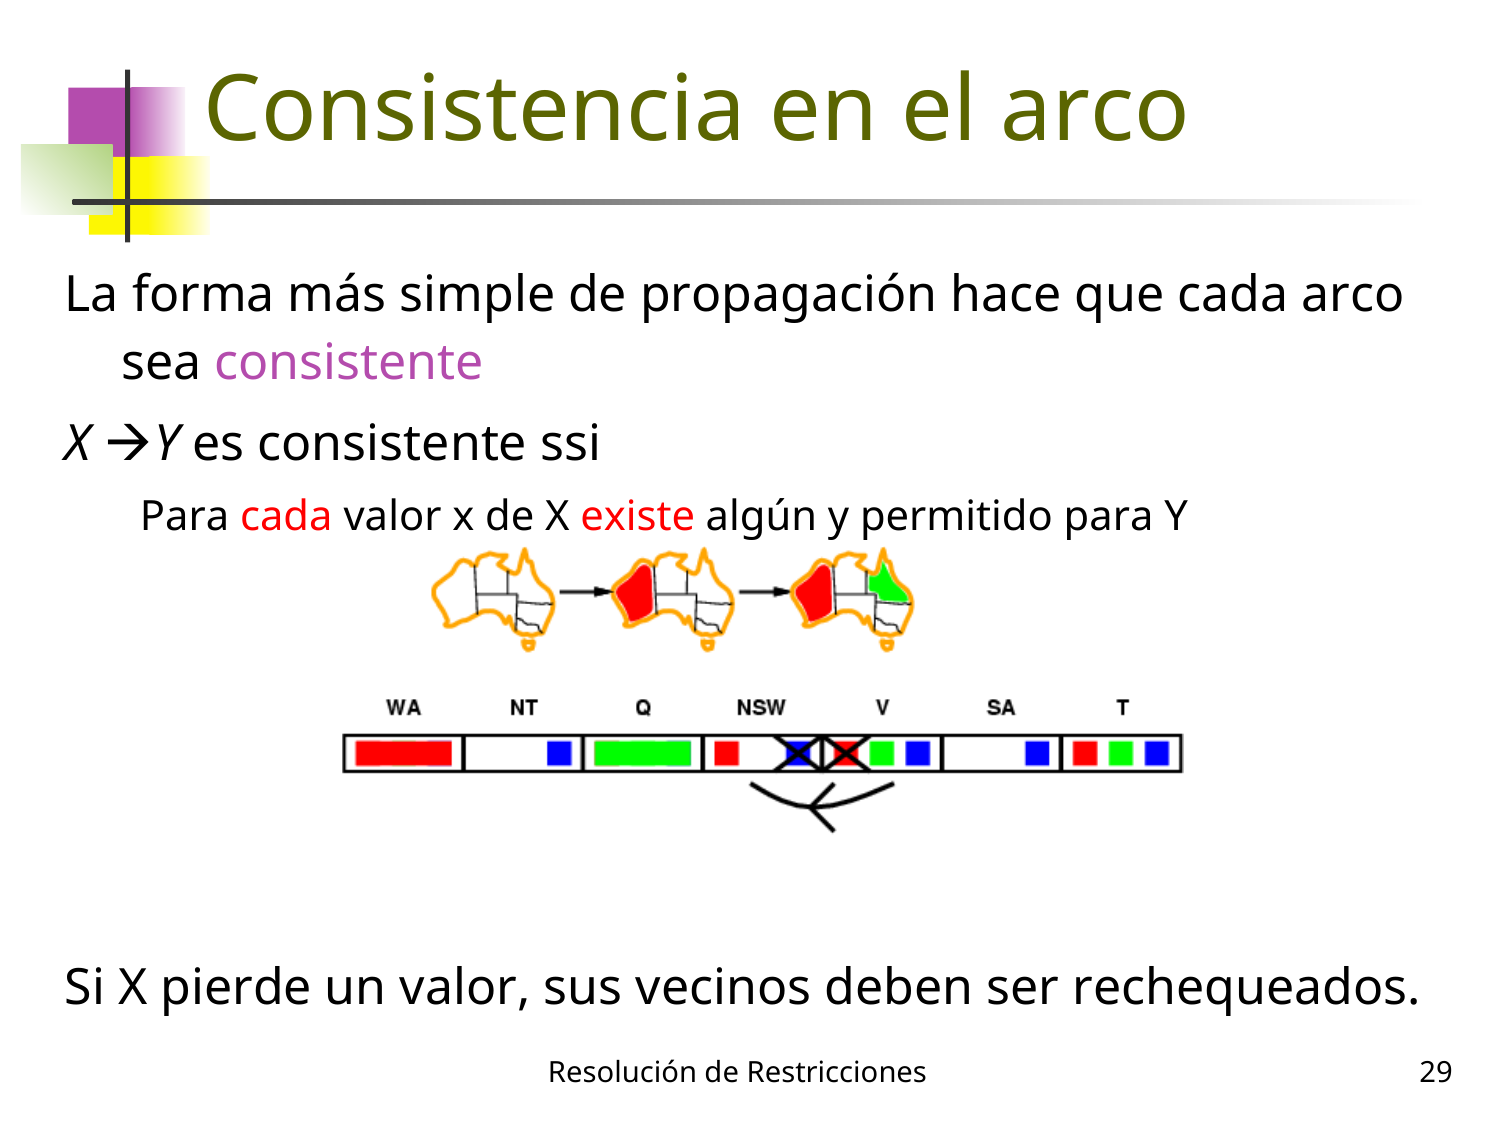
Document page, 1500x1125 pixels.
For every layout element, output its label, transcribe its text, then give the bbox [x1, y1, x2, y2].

list La forma más simple de propagación hace que cada arco sea consistente X Y es consistente ssi Para cada valor x de X existe algún y permitido para Y Si X pierde un valor, sus vecinos deben ser rechequeados. [50, 249, 1469, 1007]
title Consistencia en el arco [188, 35, 1468, 175]
picture [341, 546, 1184, 836]
